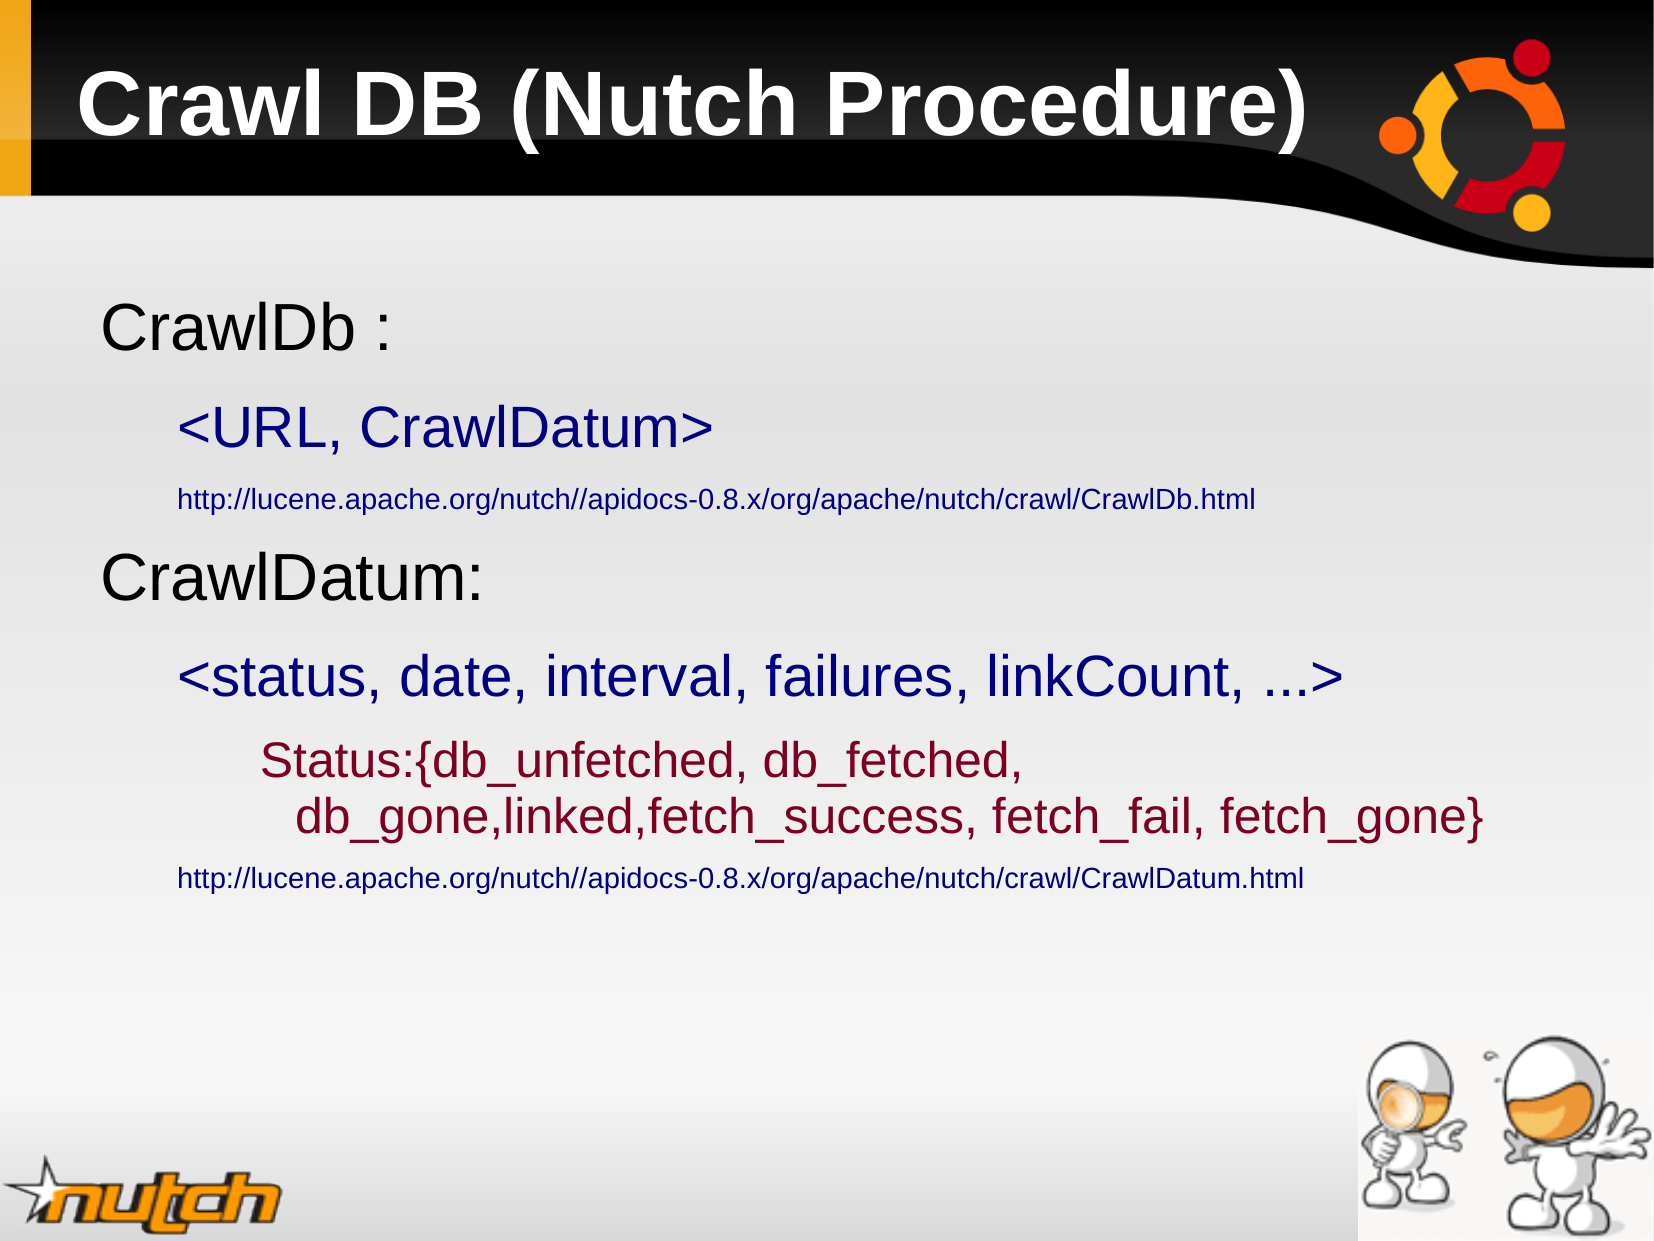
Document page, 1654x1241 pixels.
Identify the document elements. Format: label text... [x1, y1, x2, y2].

picture [0, 0, 1654, 1241]
list CrawlDb : <URL, CrawlDatum> http://lucene.apache.org/nutch//apidocs-0.8.x/org/apache/nutch/crawl/CrawlDb.html CrawlDatum: <status, date, interval, failures, linkCount, ...> Status:{db_unfetched, db_fetched, db_gone,linked,fetch_success, fetch_fail, fetch_gone} http://lucene.apache.org/nutch//apidocs-0.8.x/org/apache/nutch/crawl/CrawlDatum.html [82, 290, 1571, 1094]
title Crawl DB (Nutch Procedure) [76, 7, 1565, 200]
